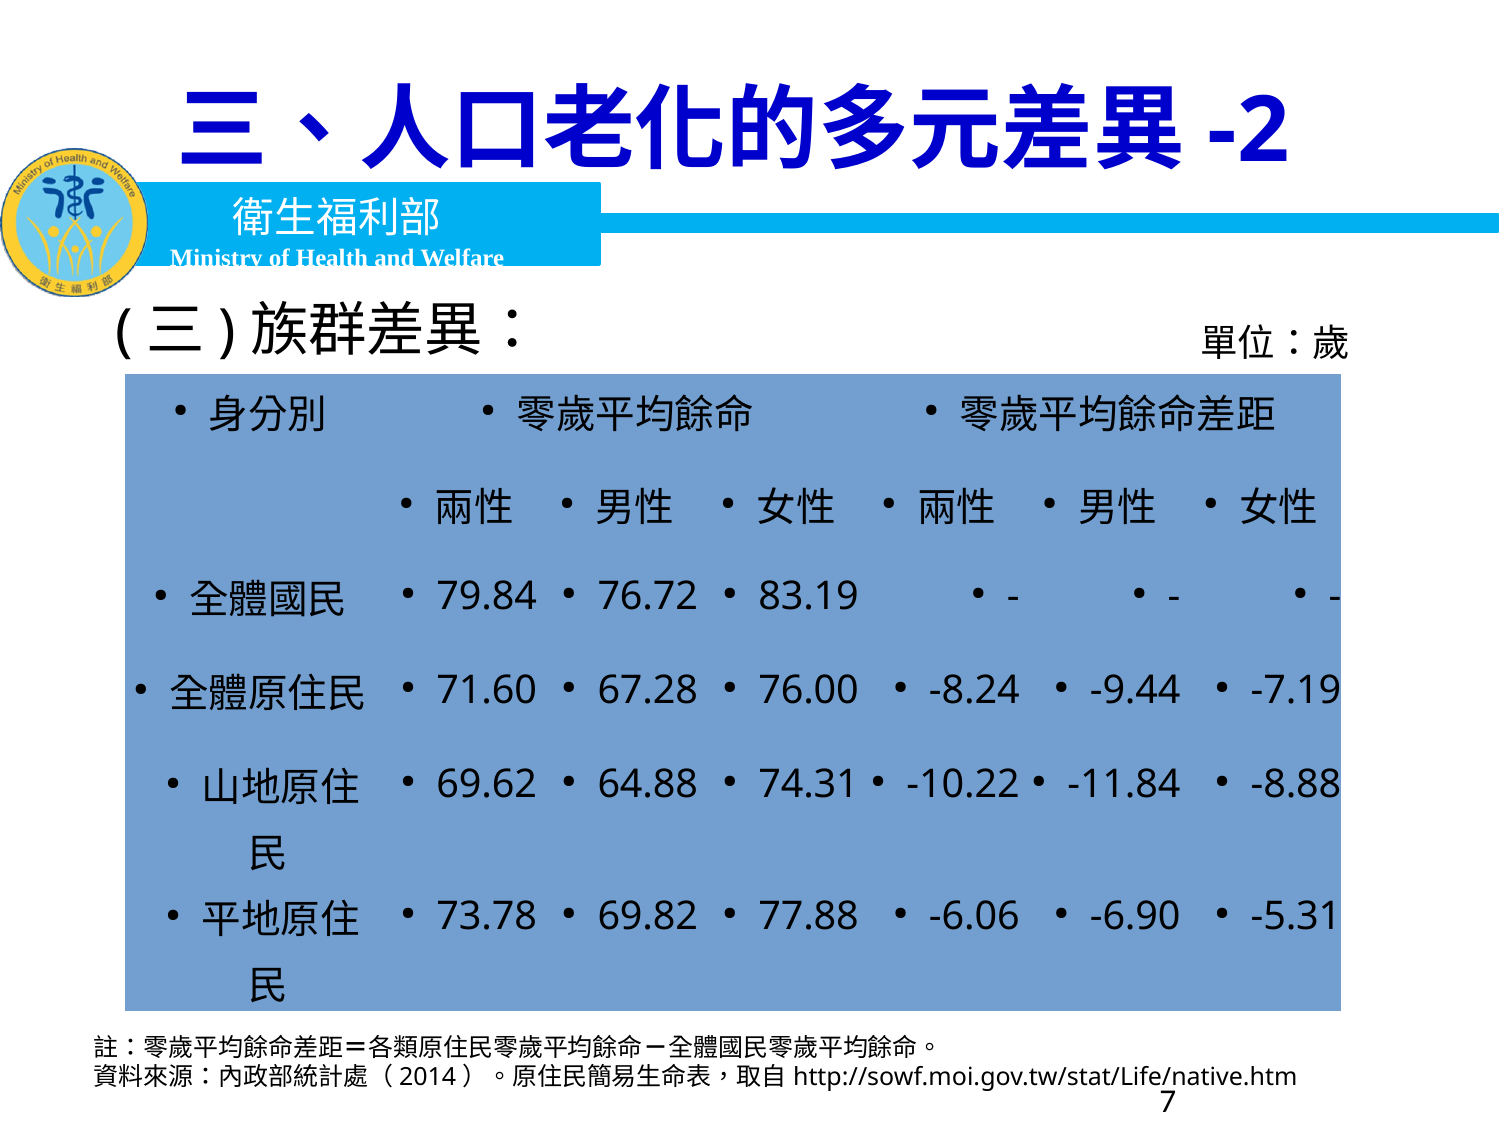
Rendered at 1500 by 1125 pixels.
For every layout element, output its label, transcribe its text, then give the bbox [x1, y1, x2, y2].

table_cell 69.82 [537, 879, 698, 1011]
table_cell - [859, 560, 1020, 653]
table_cell -11.84 [1020, 747, 1180, 879]
table_cell 76.00 [698, 653, 859, 747]
table_cell -8.24 [859, 653, 1020, 747]
table_cell 全體原住民 [125, 653, 376, 747]
table_header 零歲平均餘命差距 [859, 374, 1341, 467]
table_cell -5.31 [1180, 879, 1341, 1011]
table_header 身分別 [125, 374, 376, 560]
table_cell 83.19 [698, 560, 859, 653]
table_cell -10.22 [859, 747, 1020, 879]
text_box (三)族群差異： [100, 284, 1451, 391]
text_box 三、人口老化的多元差異-2 [41, 40, 1426, 145]
text_box 7 [1144, 1069, 1495, 1125]
table_cell 71.60 [376, 653, 537, 747]
table_cell 山地原住民 [125, 747, 376, 879]
table_cell 74.31 [698, 747, 859, 879]
table_cell 全體國民 [125, 560, 376, 653]
table_cell 64.88 [537, 747, 698, 879]
table_cell 兩性 [376, 467, 537, 560]
table_cell 兩性 [859, 467, 1020, 560]
table_cell -8.88 [1180, 747, 1341, 879]
text_box 註：零歲平均餘命差距＝各類原住民零歲平均餘命－全體國民零歲平均餘命。 資料來源：內政部統計處（2014）。原住民簡易生命表，取自http://sowf.moi.gov.tw/stat/Life/native.htm [78, 1023, 1337, 1100]
table_cell 平地原住民 [125, 879, 376, 1011]
table_cell -6.06 [859, 879, 1020, 1011]
table_cell 69.62 [376, 747, 537, 879]
table_cell -6.90 [1020, 879, 1180, 1011]
table_cell 79.84 [376, 560, 537, 653]
table_cell 女性 [1180, 467, 1341, 560]
table_cell 77.88 [698, 879, 859, 1011]
table_cell 男性 [1020, 467, 1180, 560]
text_box 單位：歲 [1185, 311, 1334, 362]
table_cell - [1020, 560, 1180, 653]
table_cell -7.19 [1180, 653, 1341, 747]
table_cell 女性 [698, 467, 859, 560]
table_cell 67.28 [537, 653, 698, 747]
table_cell - [1180, 560, 1341, 653]
table_cell 男性 [537, 467, 698, 560]
table_cell 76.72 [537, 560, 698, 653]
table_cell 73.78 [376, 879, 537, 1011]
table_header 零歲平均餘命 [376, 374, 859, 467]
table_cell -9.44 [1020, 653, 1180, 747]
